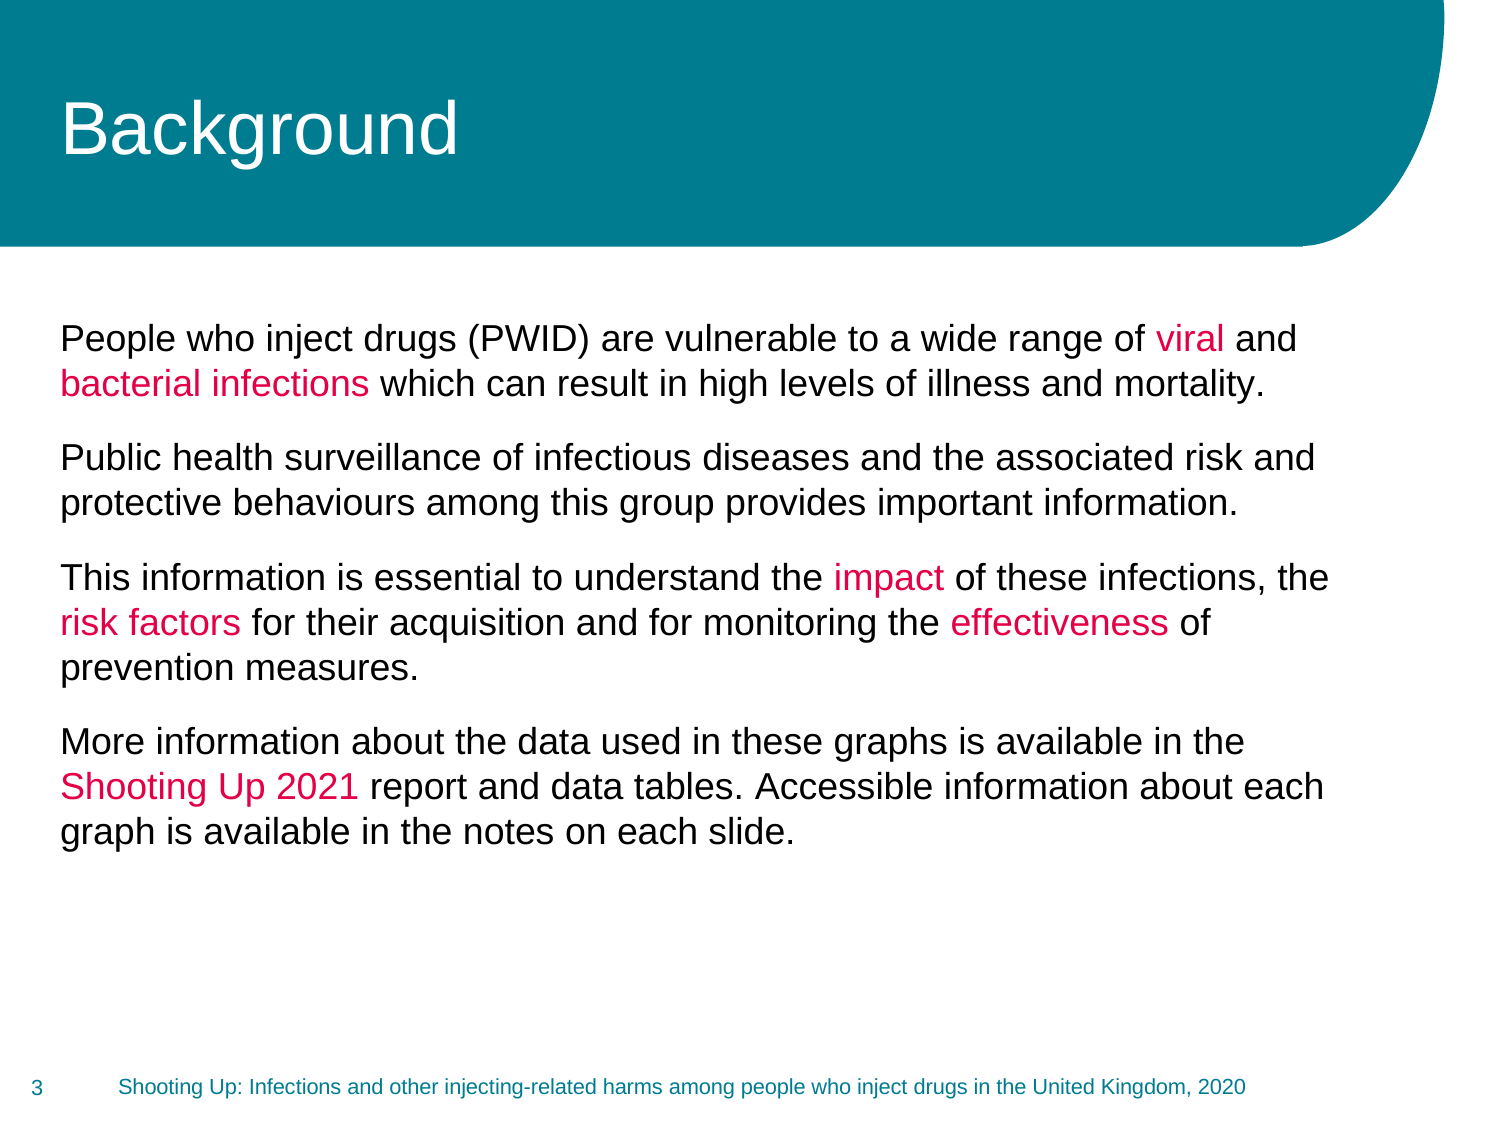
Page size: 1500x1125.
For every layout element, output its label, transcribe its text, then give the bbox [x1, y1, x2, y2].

text_box [16, 1056, 90, 1117]
text_box Shooting Up: Infections and other injecting-related harms among people who inject drugs in the United Kingdom, 2020 [103, 1056, 1335, 1116]
text_box Background [49, 74, 1078, 176]
text_box People who inject drugs (PWID) are vulnerable to a wide range of viral and bacterial infections which can result in high levels of illness and mortality. Public health surveillance of infectious diseases and the associated risk and protective behaviours among this group provides important information. This information is essential to understand the impact of these infections, the risk factors for their acquisition and for monitoring the effectiveness of prevention measures. More information about the data used in these graphs is available in the Shooting Up 2021 report and data tables. Accessible information about each graph is available in the notes on each slide. [49, 309, 1378, 932]
